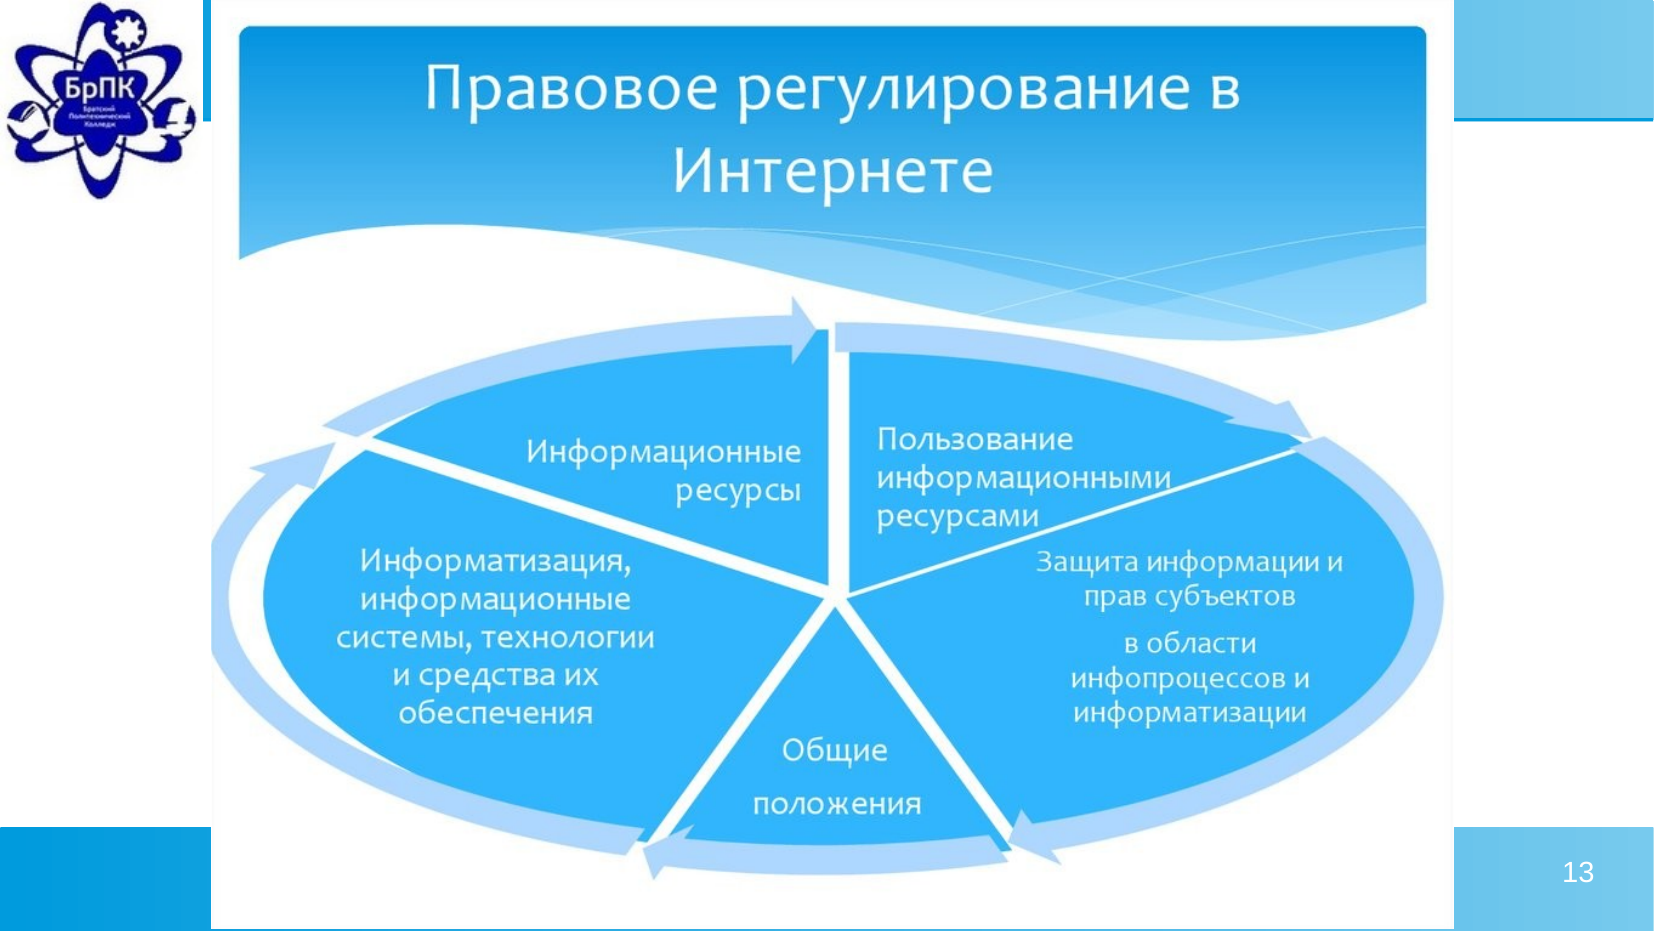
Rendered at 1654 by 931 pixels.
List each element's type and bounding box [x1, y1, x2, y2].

picture [0, 0, 203, 203]
picture [211, 0, 1454, 929]
